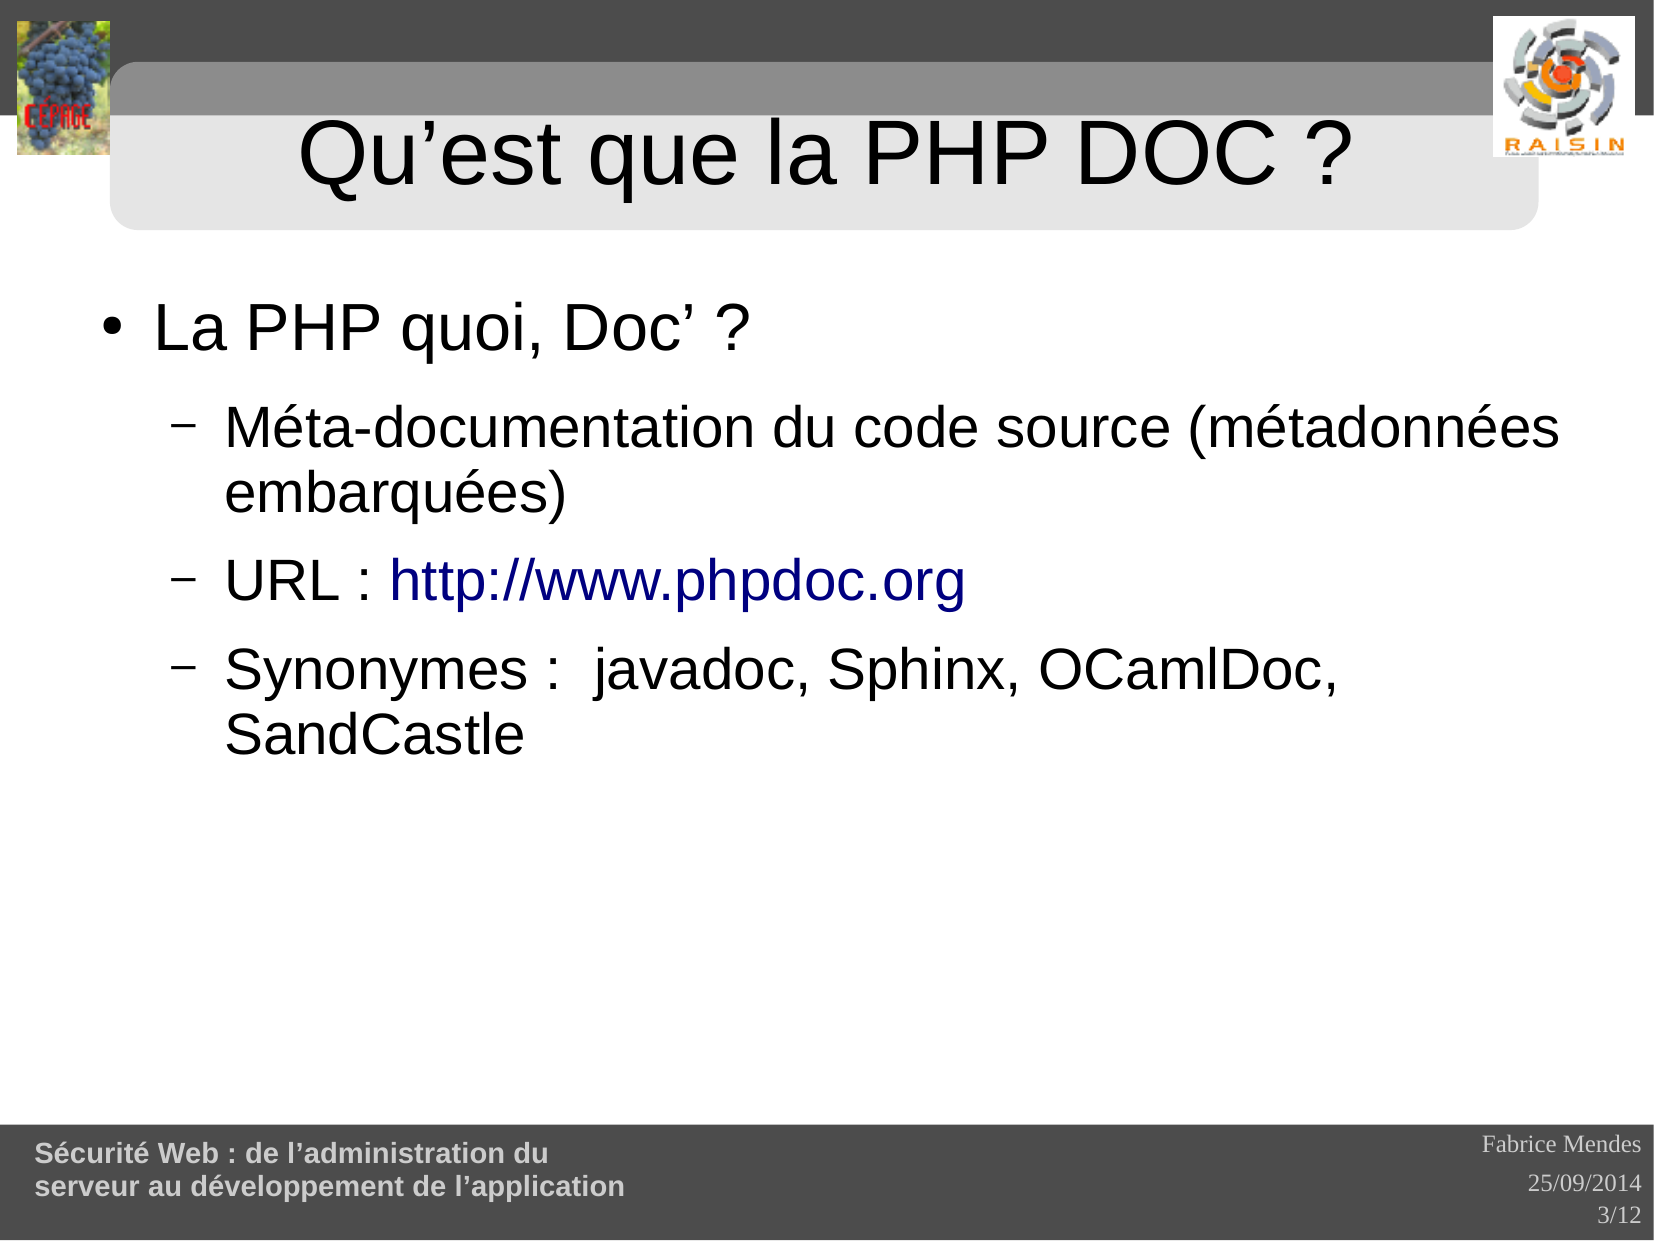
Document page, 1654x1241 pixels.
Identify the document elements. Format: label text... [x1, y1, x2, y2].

list La PHP quoi, Doc’ ? Méta-documentation du code source (métadonnées embarquées) URL : http://www.phpdoc.org Synonymes : javadoc, Sphinx, OCamlDoc, SandCastle [82, 290, 1571, 1010]
picture [17, 21, 110, 155]
title Qu’est que la PHP DOC ? [82, 49, 1571, 257]
picture [1493, 16, 1635, 157]
